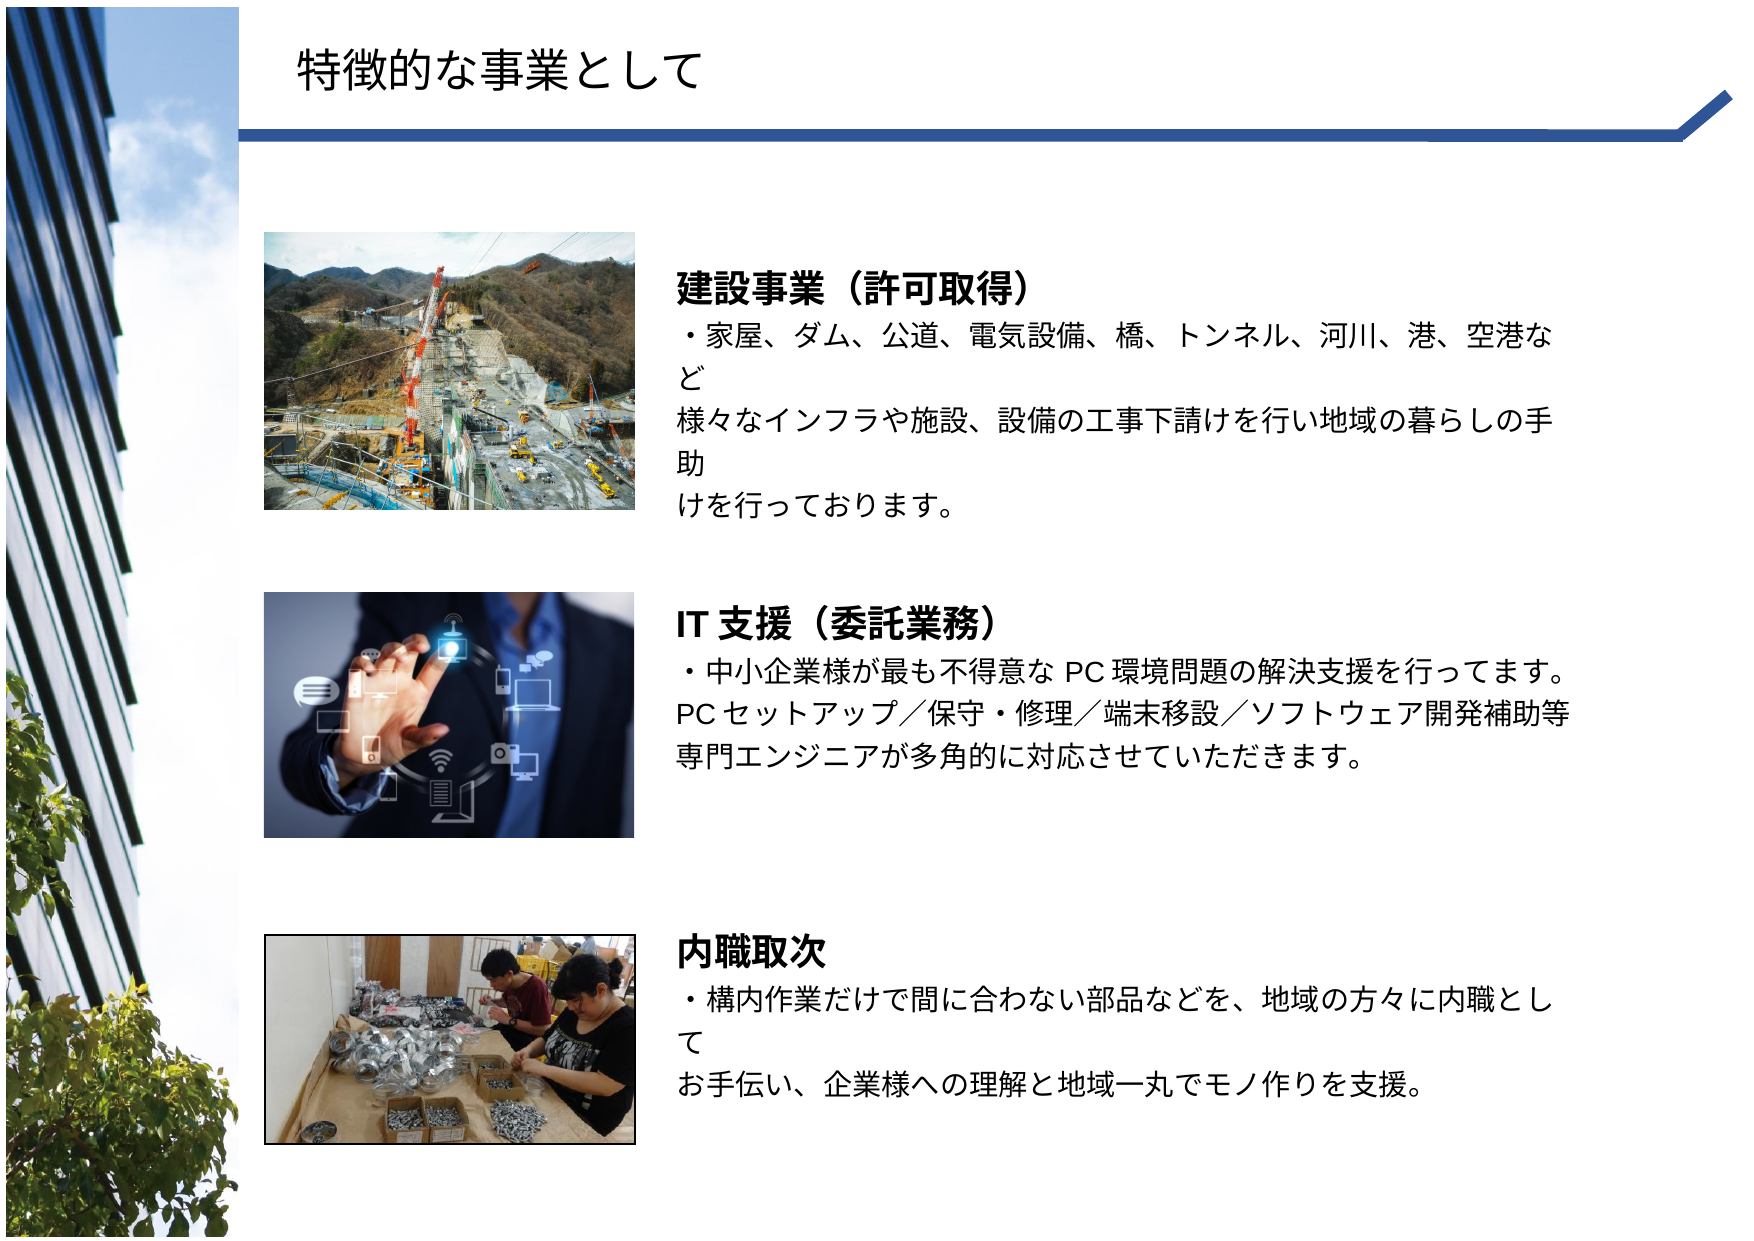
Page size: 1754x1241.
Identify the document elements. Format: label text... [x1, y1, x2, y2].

picture [264, 232, 635, 511]
text_box 内職取次 ・構内作業だけで間に合わない部品などを、地域の方々に内職として お手伝い、企業様への理解と地域一丸でモノ作りを支援。 [662, 914, 1598, 1158]
text_box 建設事業（許可取得） ・家屋、ダム、公道、電気設備、橋、トンネル、河川、港、空港など 様々なインフラや施設、設備の工事下請けを行い地域の暮らしの手助 けを行っております。 [661, 251, 1598, 494]
text_box 特徴的な事業として [250, 15, 1654, 124]
picture [265, 935, 635, 1144]
picture [6, 7, 239, 1237]
picture [263, 592, 635, 838]
text_box IT支援（委託業務） ・中小企業様が最も不得意なPC環境問題の解決支援を行ってます。 PCセットアップ／保守・修理／端末移設／ソフトウェア開発補助等 専門エンジニアが多角的に対応させていただきます。 [661, 586, 1597, 829]
